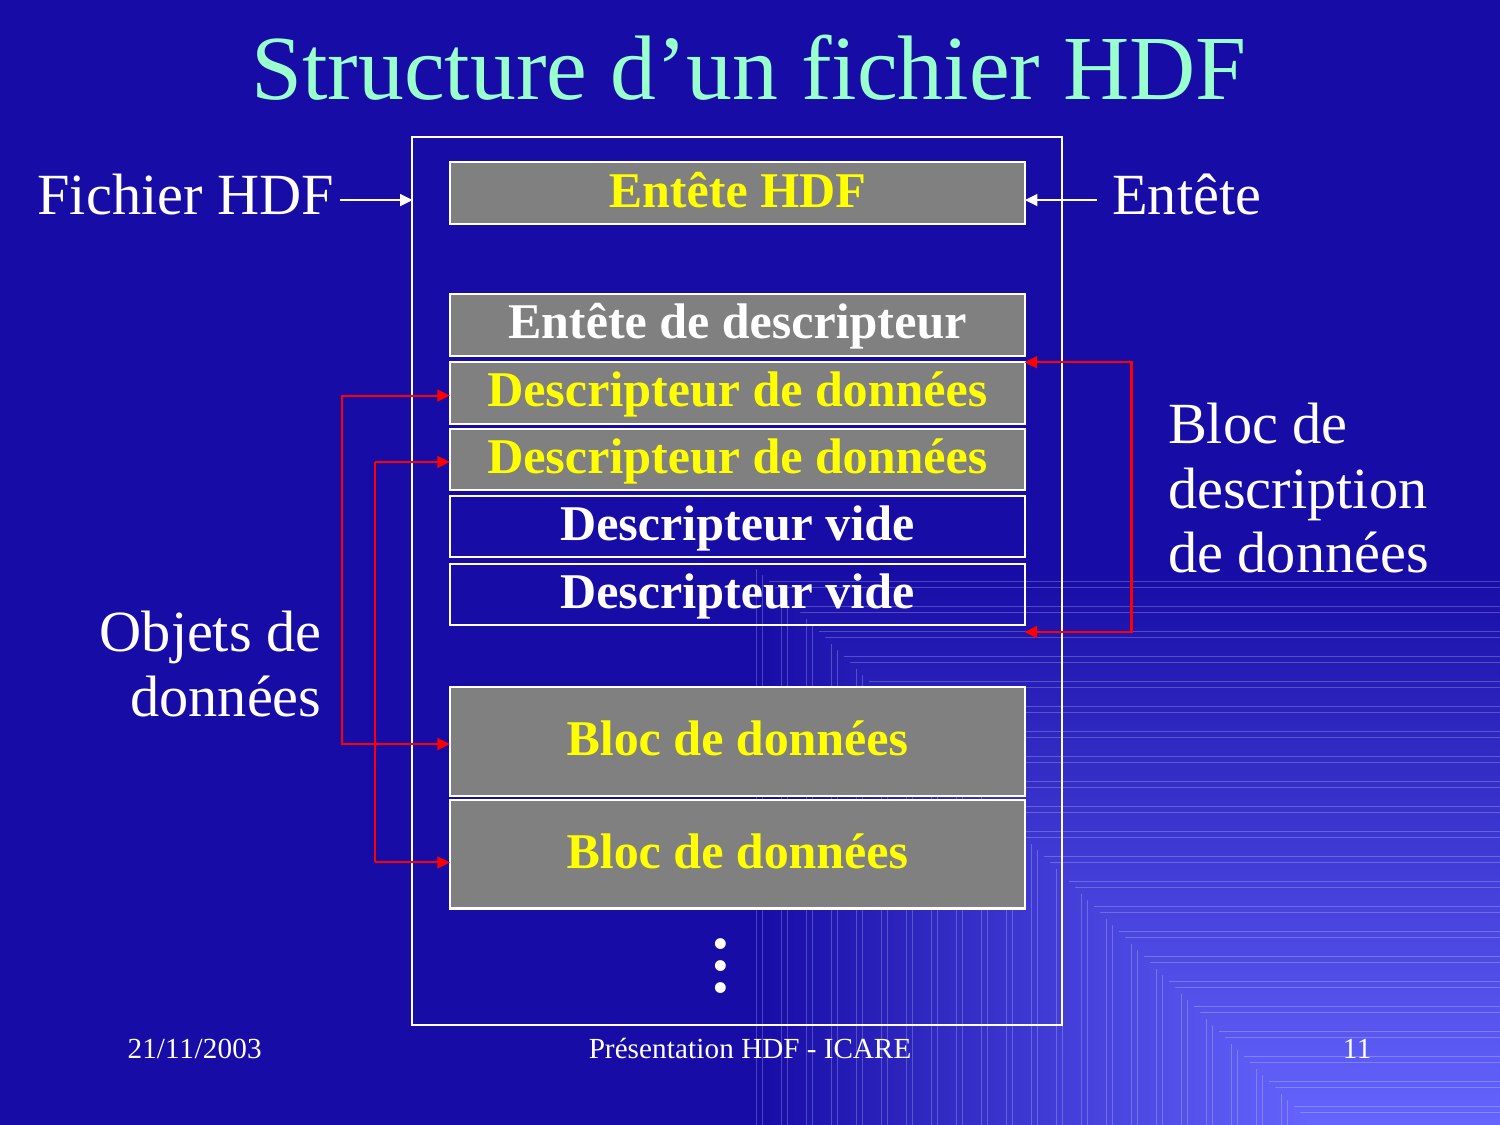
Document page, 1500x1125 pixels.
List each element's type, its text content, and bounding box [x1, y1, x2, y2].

text_box Entête de descripteur [449, 294, 1026, 356]
text_box . . . [712, 930, 730, 998]
text_box Bloc de données [449, 799, 1026, 909]
text_box Objets de données [99, 599, 322, 730]
text_box Entête [1112, 162, 1262, 228]
text_box Fichier HDF [37, 162, 334, 228]
text_box Bloc de description de données [1168, 391, 1430, 586]
title Structure d’un fichier HDF [37, 0, 1463, 138]
text_box Descripteur de données [449, 362, 1026, 424]
text_box Descripteur de données [449, 429, 1026, 491]
text_box Entête HDF [449, 162, 1026, 224]
text_box Descripteur vide [449, 496, 1026, 558]
text_box Bloc de données [449, 687, 1026, 797]
text_box Descripteur vide [449, 563, 1026, 626]
